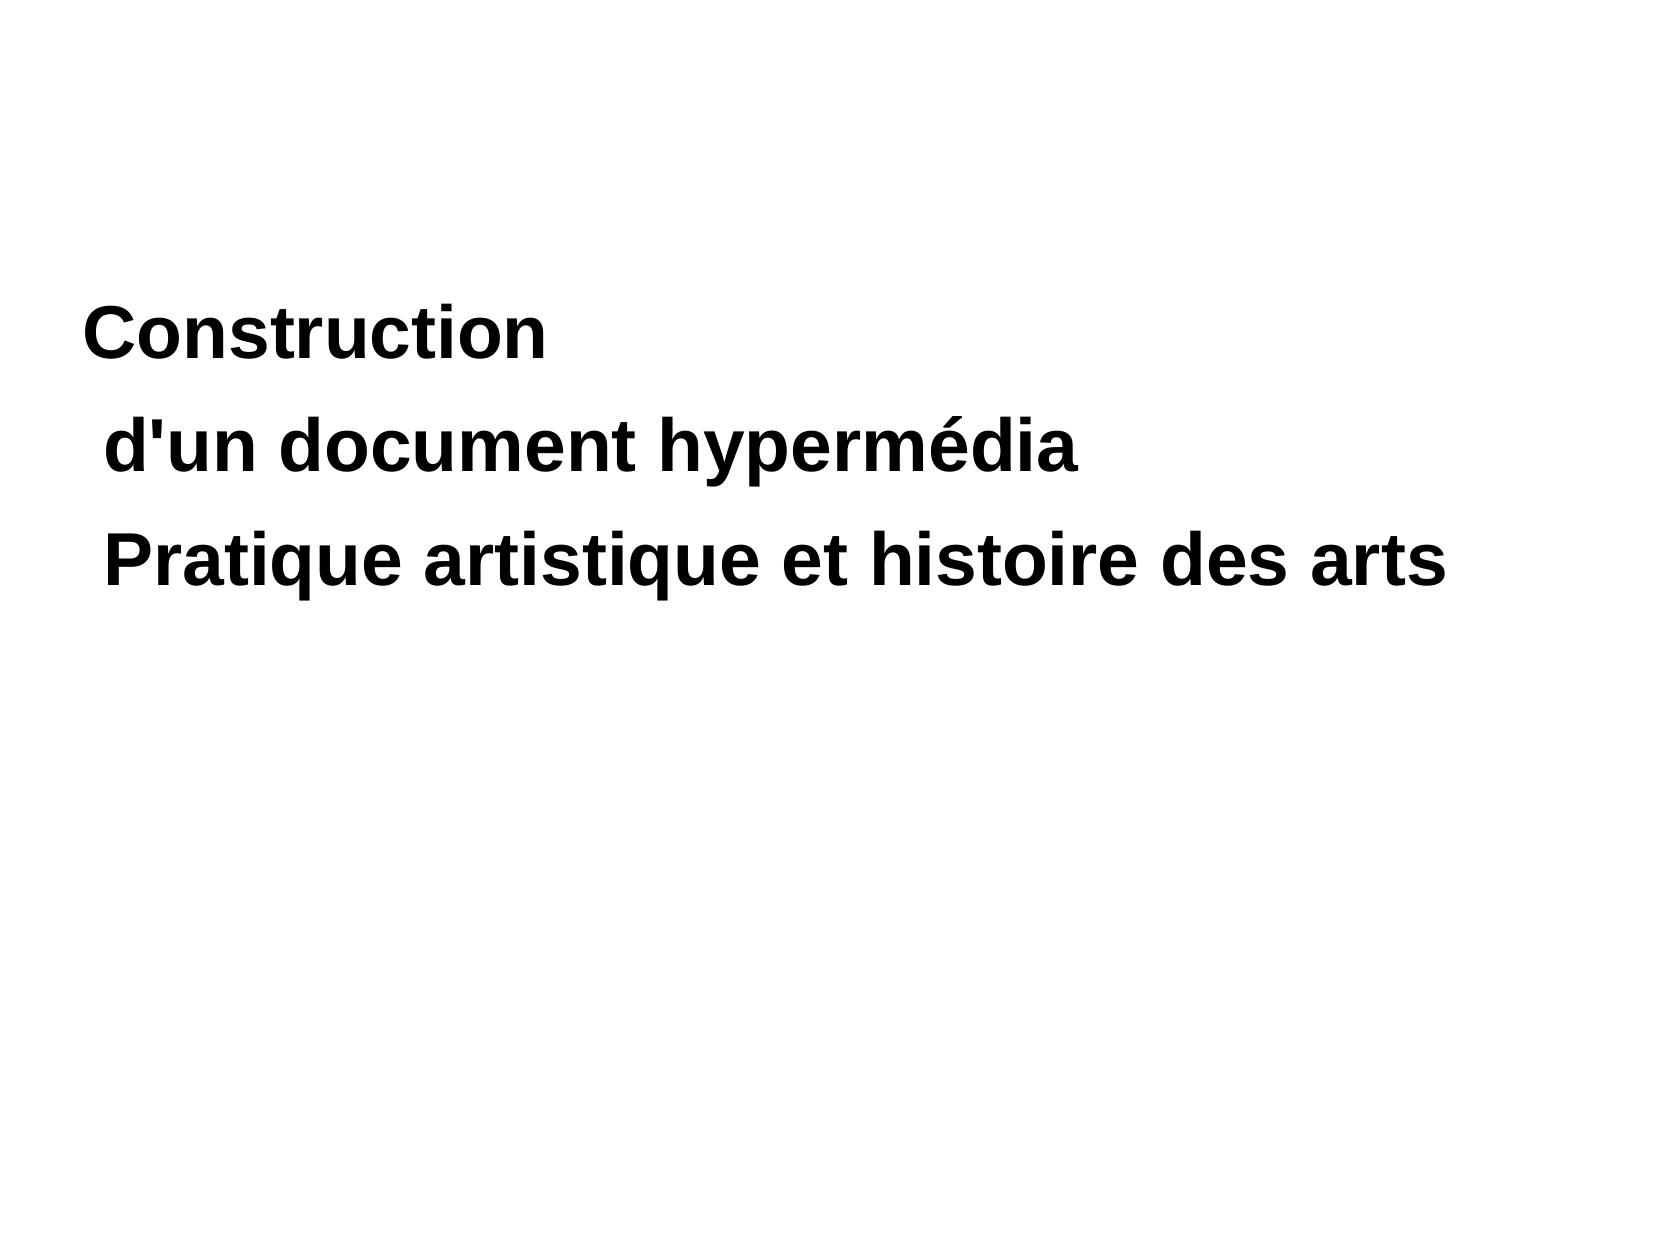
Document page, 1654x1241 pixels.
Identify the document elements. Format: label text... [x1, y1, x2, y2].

list Construction d'un document hypermédia Pratique artistique et histoire des arts [82, 290, 1571, 1109]
